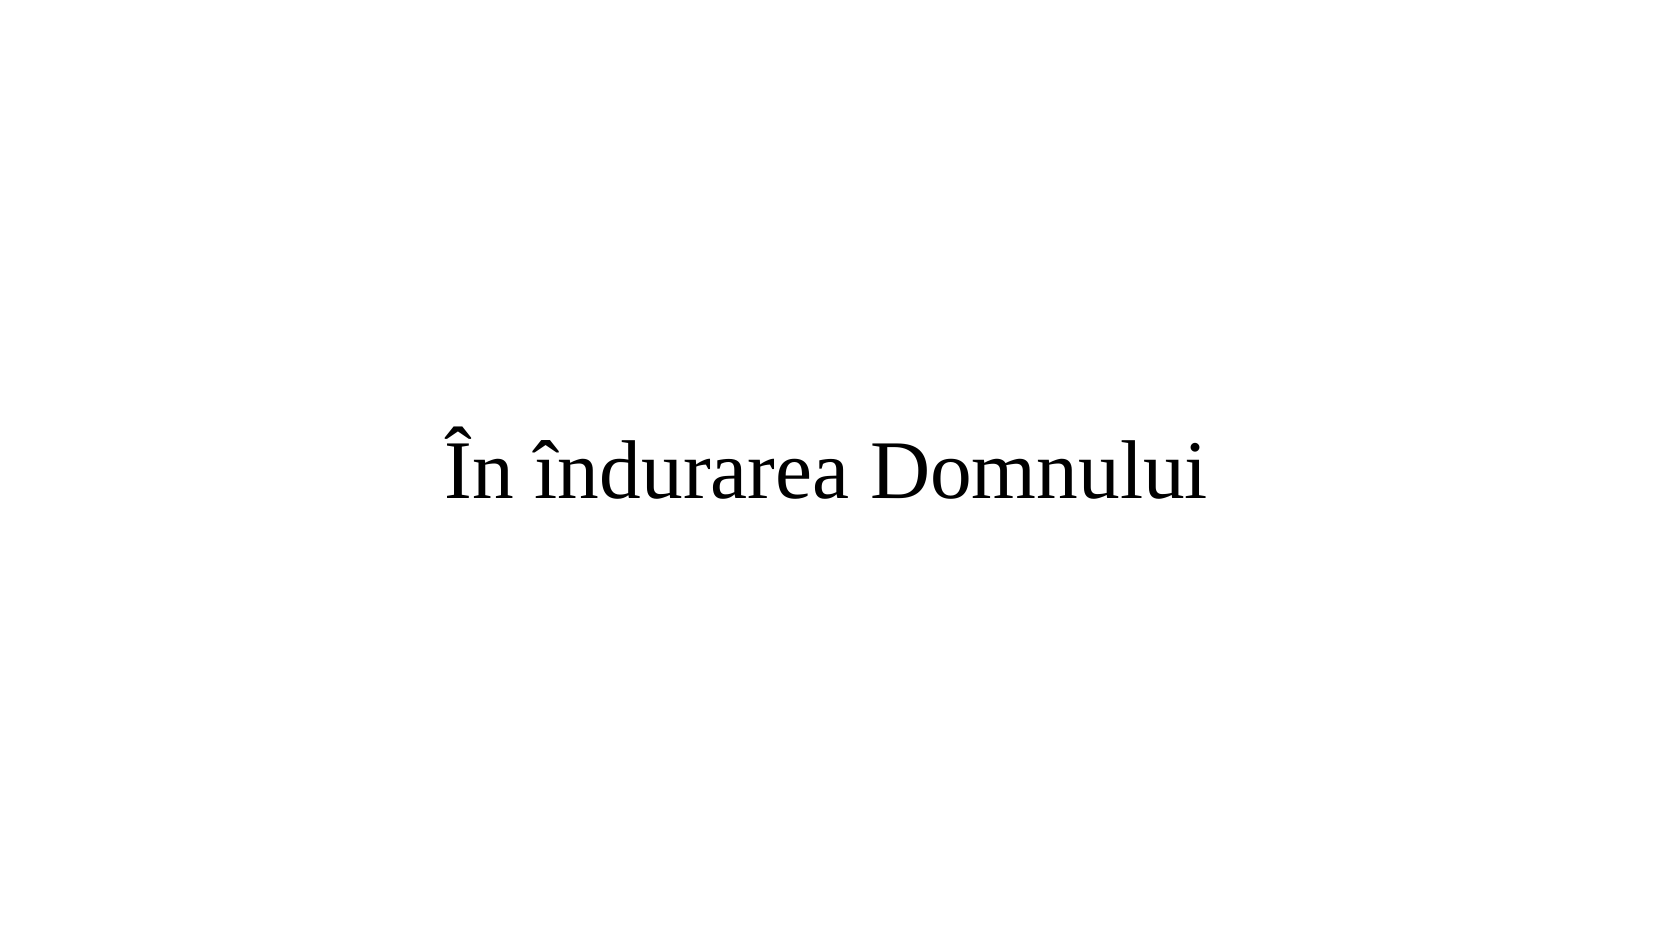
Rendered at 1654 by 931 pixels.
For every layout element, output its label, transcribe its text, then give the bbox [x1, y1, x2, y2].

title În îndurarea Domnului [165, 392, 1489, 549]
